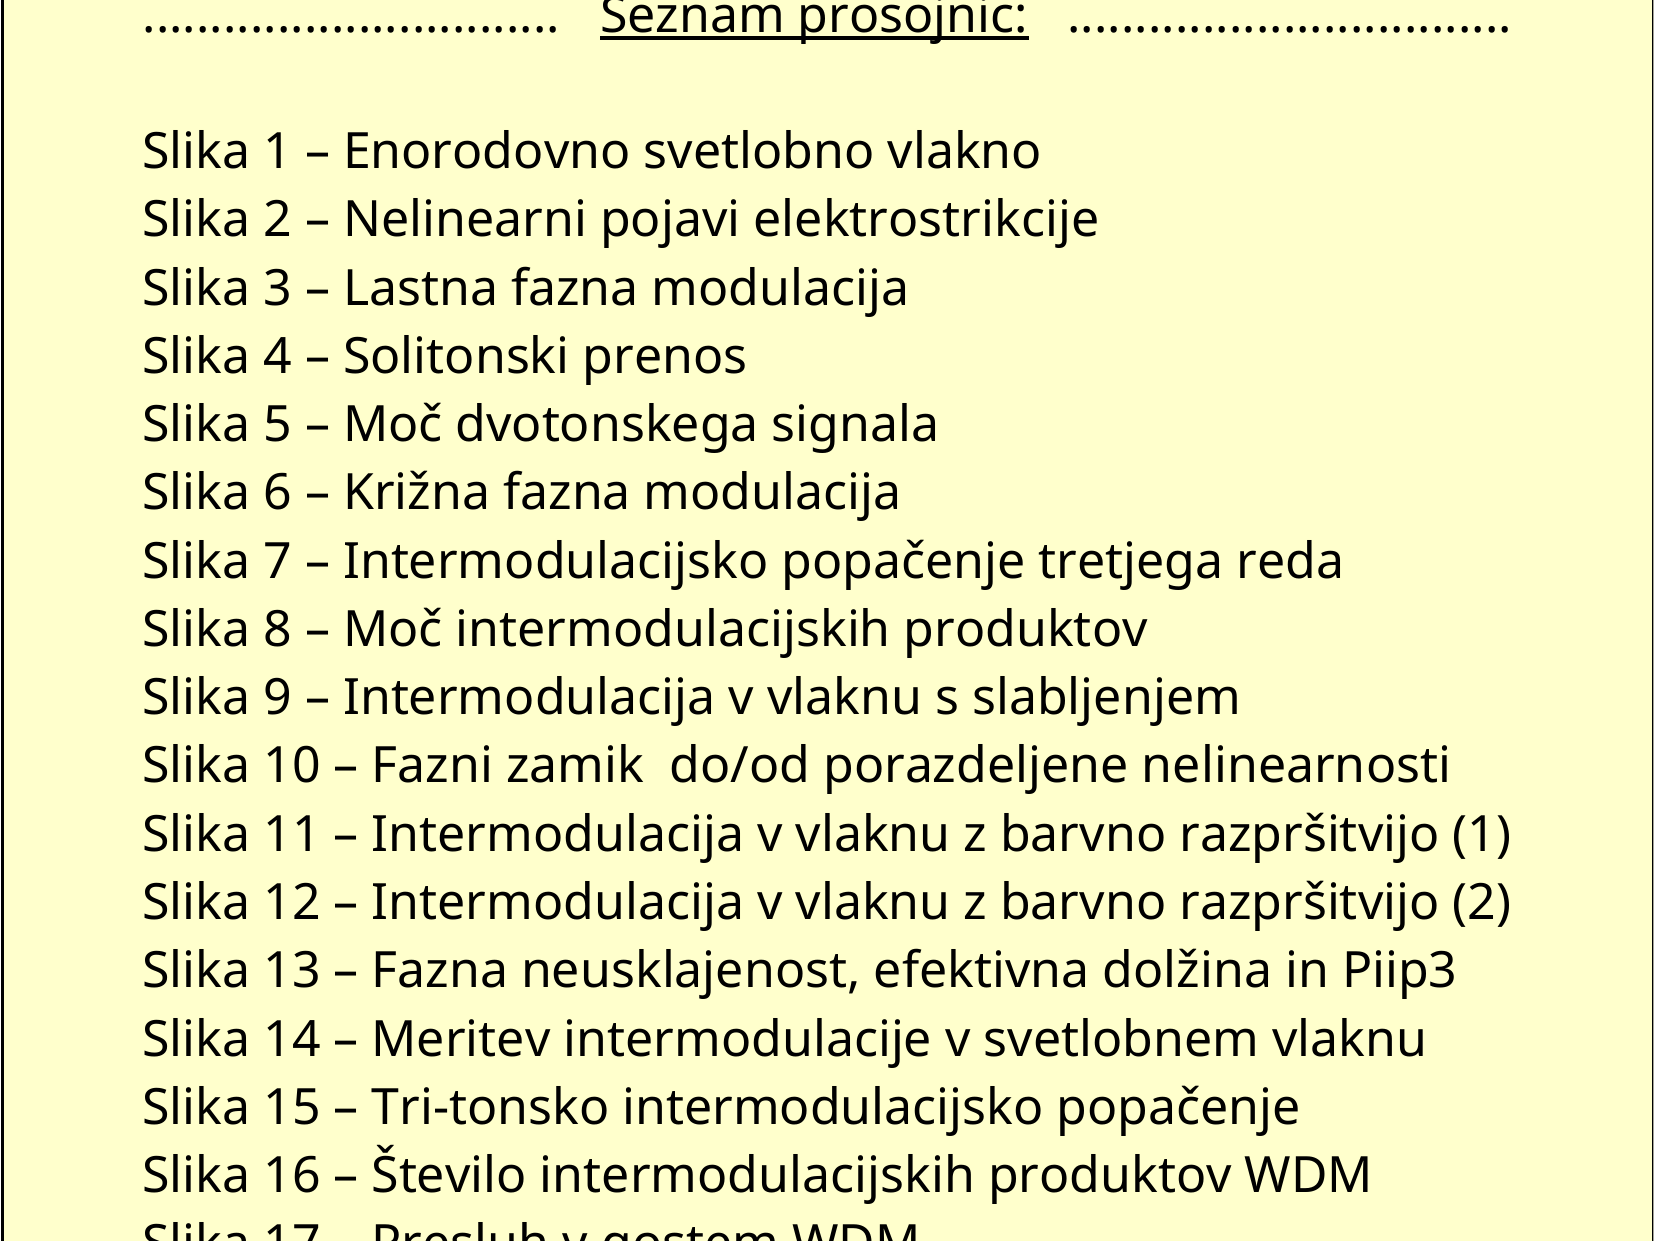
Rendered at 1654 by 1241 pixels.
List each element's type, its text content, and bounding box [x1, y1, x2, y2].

text_box ............................... Seznam prosojnic: ................................. Slika 1 – Enorodovno svetlobno vlakno Slika 2 – Nelinearni pojavi elektrostrikcije Slika 3 – Lastna fazna modulacija Slika 4 – Solitonski prenos Slika 5 – Moč dvotonskega signala Slika 6 – Križna fazna modulacija Slika 7 – Intermodulacijsko popačenje tretjega reda Slika 8 – Moč intermodulacijskih produktov Slika 9 – Intermodulacija v vlaknu s slabljenjem Slika 10 – Fazni zamik do/od porazdeljene nelinearnosti Slika 11 – Intermodulacija v vlaknu z barvno razpršitvijo (1) Slika 12 – Intermodulacija v vlaknu z barvno razpršitvijo (2) Slika 13 – Fazna neusklajenost, efektivna dolžina in Piip3 Slika 14 – Meritev intermodulacije v svetlobnem vlaknu Slika 15 – Tri-tonsko intermodulacijsko popačenje Slika 16 – Število intermodulacijskih produktov WDM Slika 17 – Presluh v gostem WDM [2, 0, 1654, 1241]
